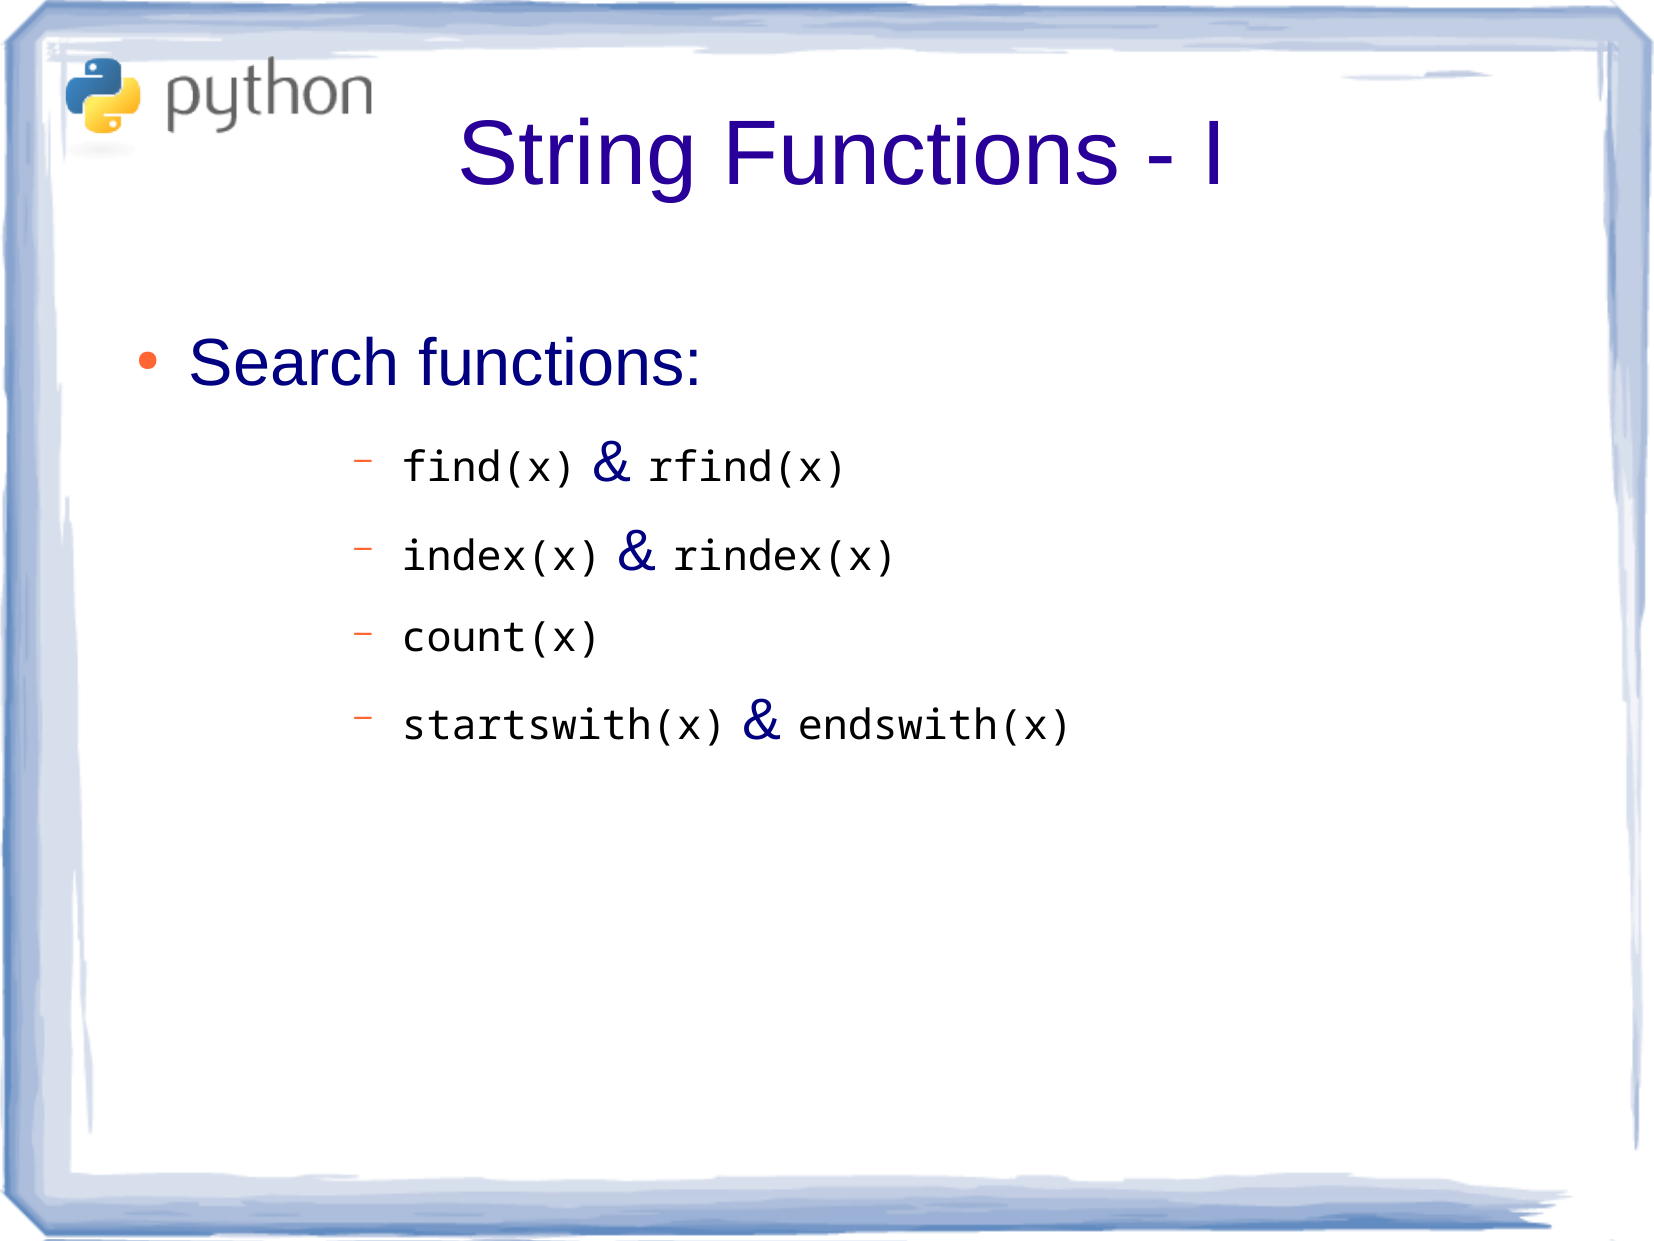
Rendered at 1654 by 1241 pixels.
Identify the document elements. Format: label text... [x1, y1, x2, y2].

title String Functions - I [82, 49, 1571, 257]
picture [0, 0, 1654, 1241]
list Search functions: find(x) & rfind(x) index(x) & rindex(x) count(x) startswith(x) & endswith(x) [118, 324, 1571, 990]
